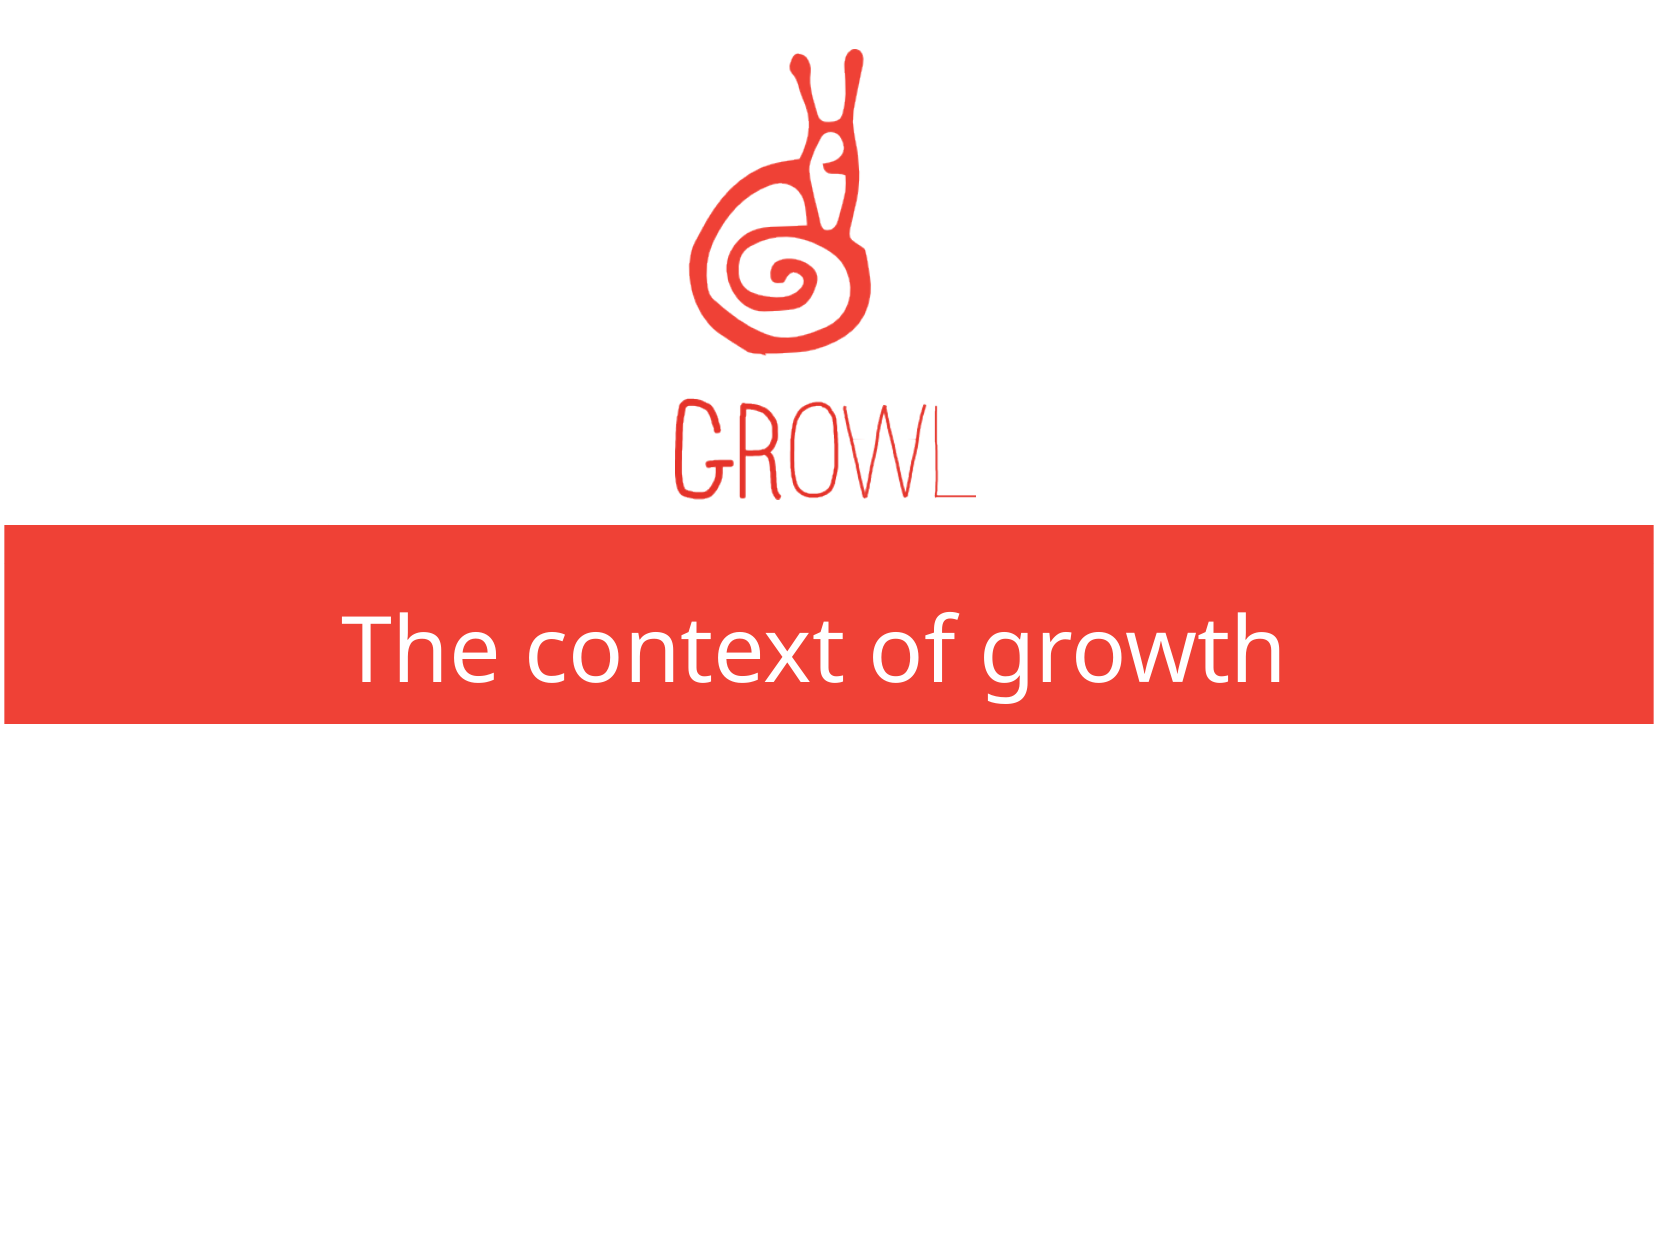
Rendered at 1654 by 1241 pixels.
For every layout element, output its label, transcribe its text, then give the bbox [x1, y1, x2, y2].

picture [675, 49, 976, 500]
title The context of growth [82, 578, 1571, 715]
